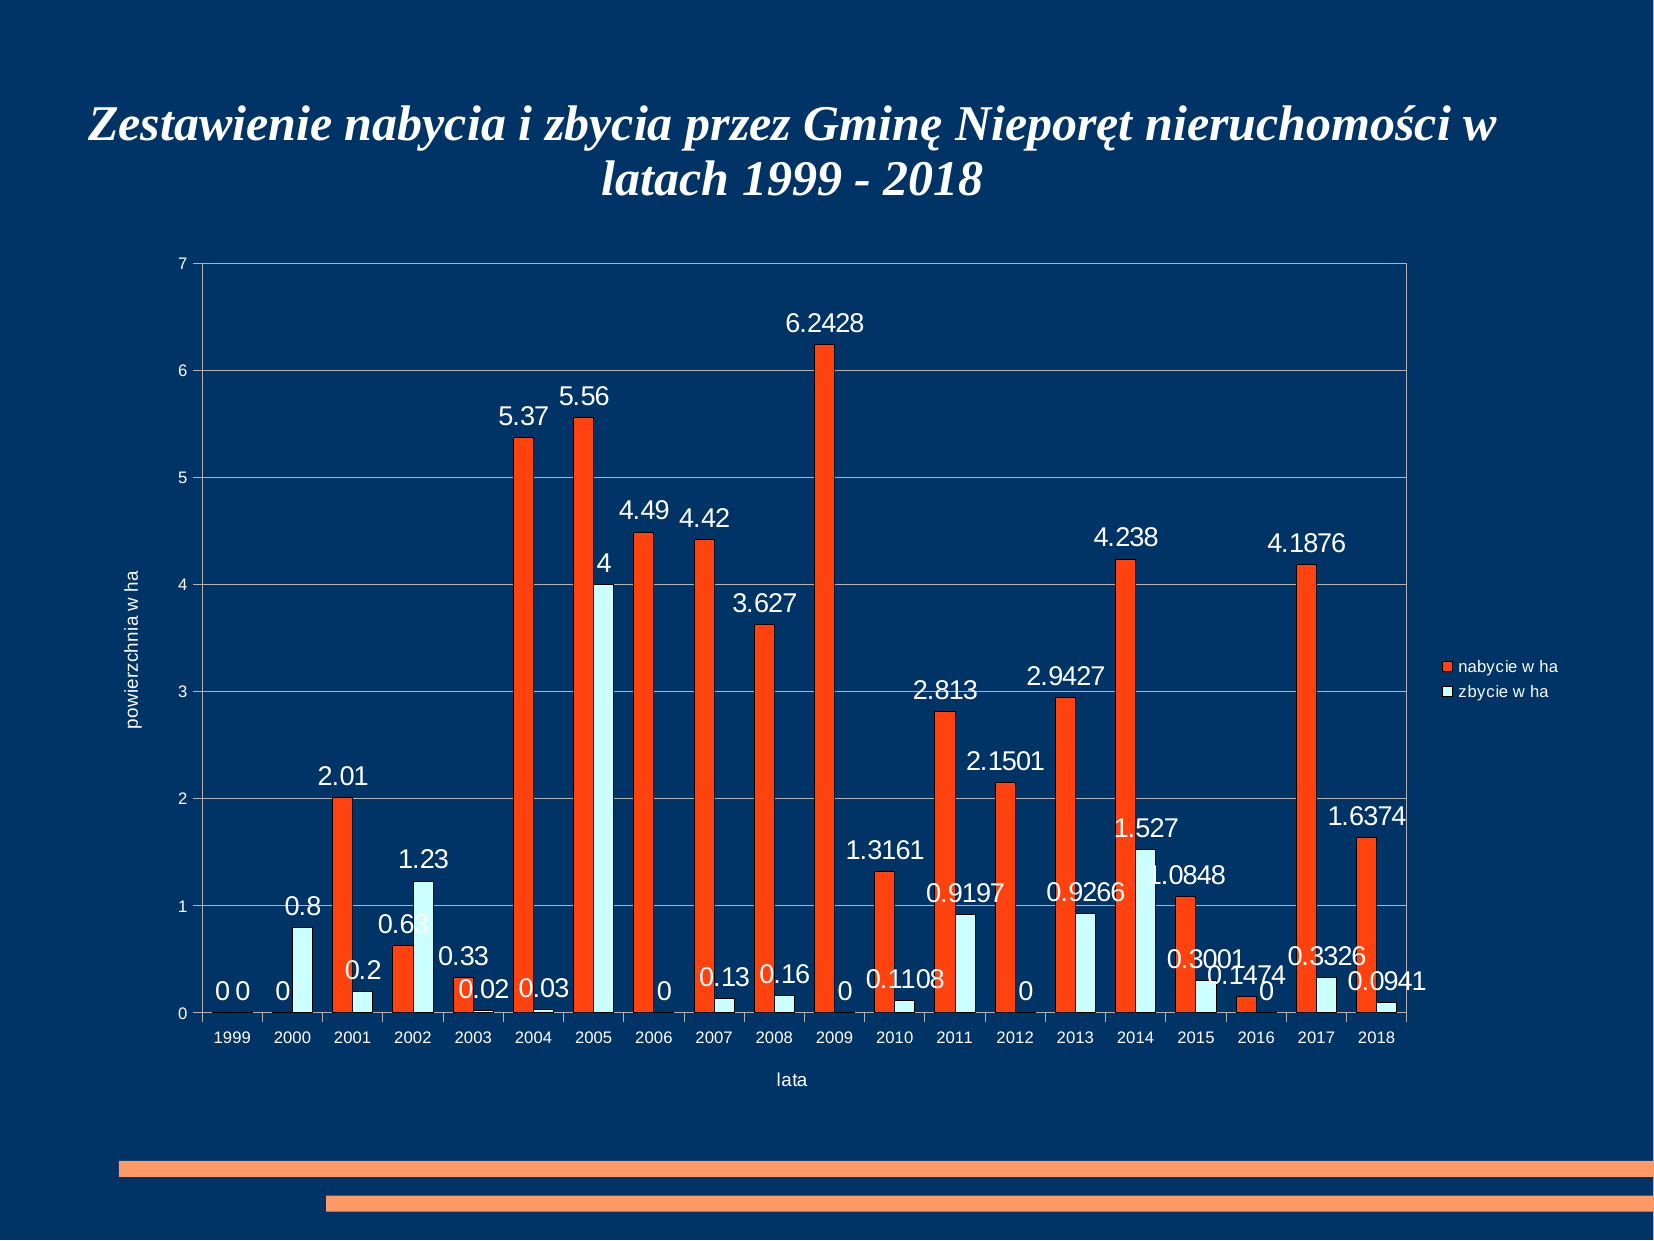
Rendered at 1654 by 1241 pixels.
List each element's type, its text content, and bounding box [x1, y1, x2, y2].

chart [88, 236, 1577, 1123]
text_box Zestawienie nabycia i zbycia przez Gminę Nieporęt nieruchomości w latach 1999 - 2018 [21, 88, 1565, 252]
